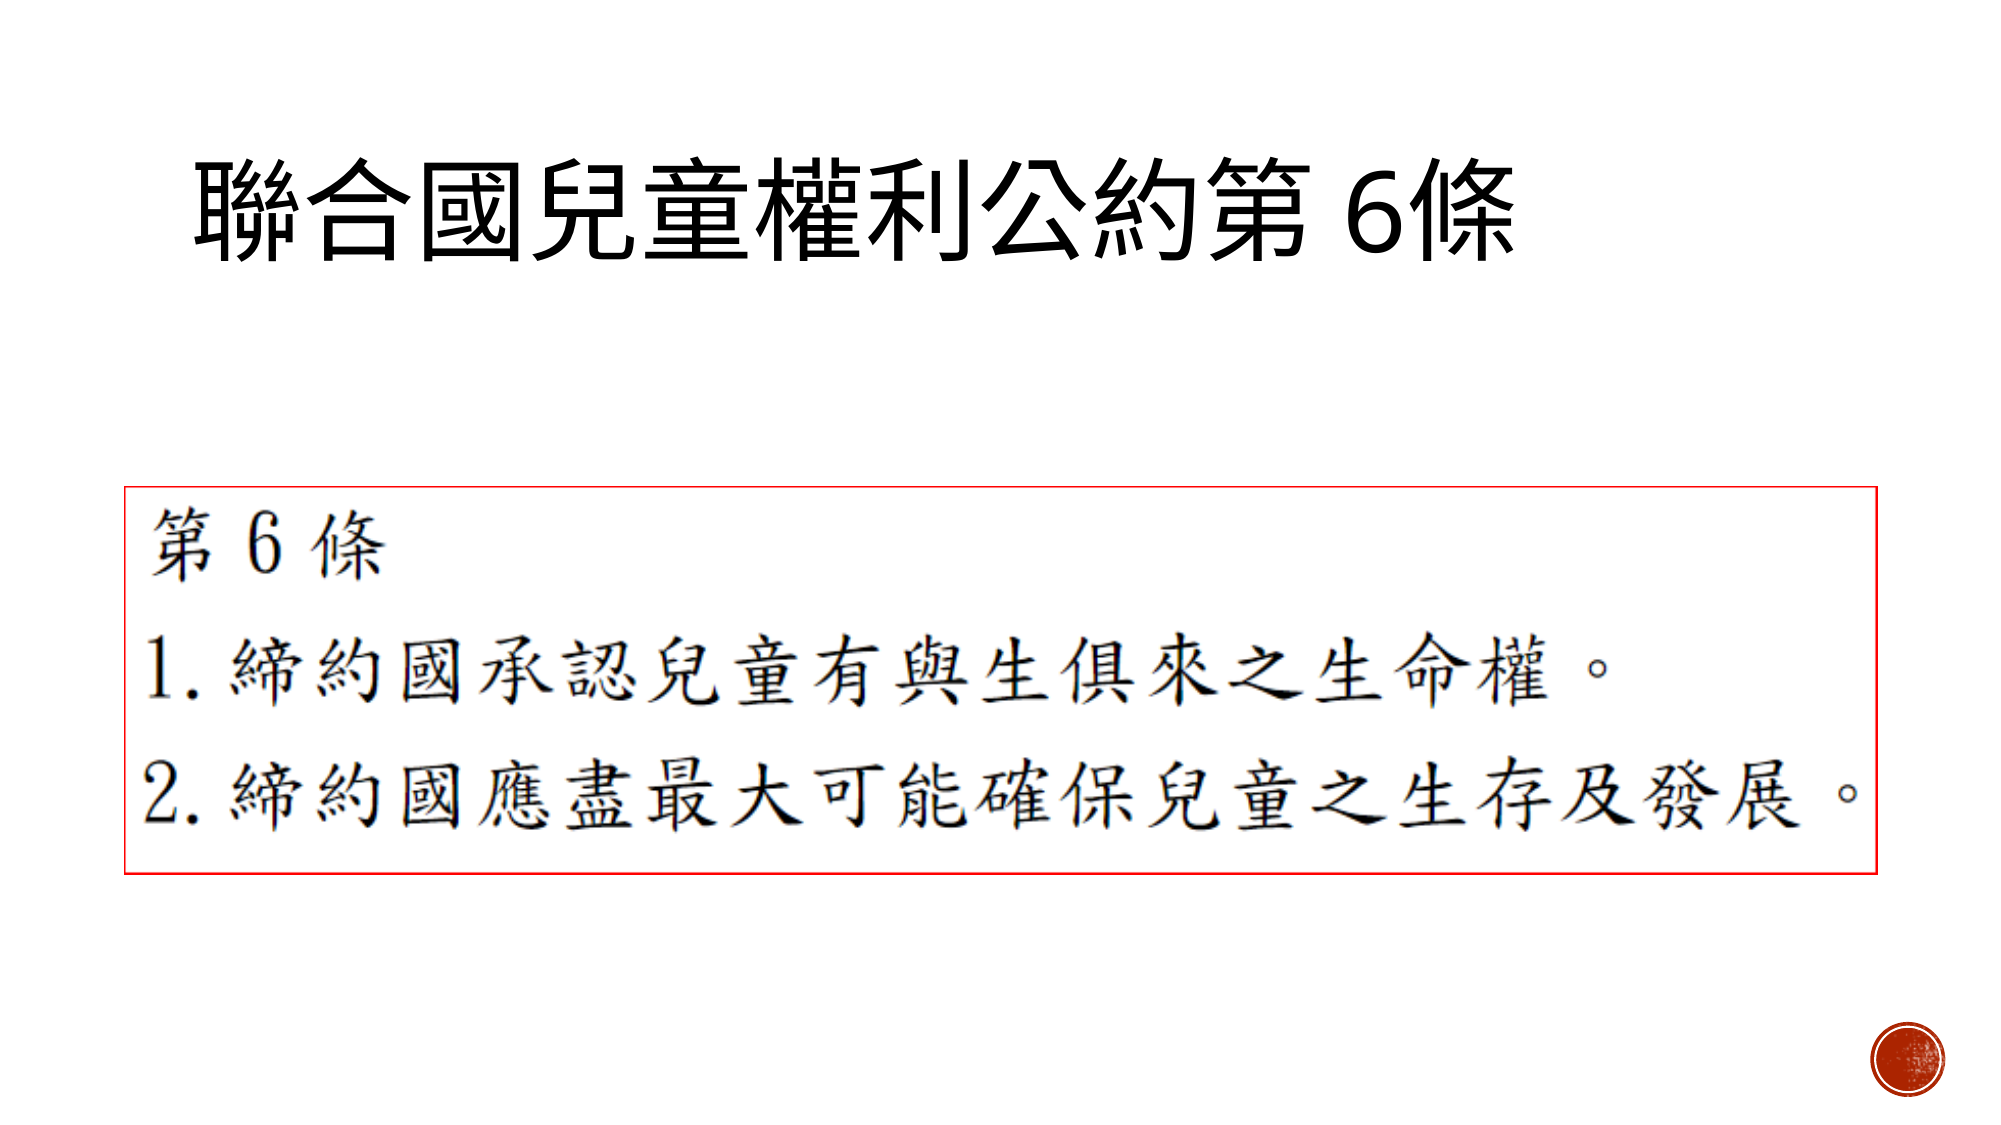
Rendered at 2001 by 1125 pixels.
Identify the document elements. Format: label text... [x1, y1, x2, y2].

picture [124, 486, 1878, 875]
title 聯合國兒童權利公約第6條 [175, 79, 1826, 344]
